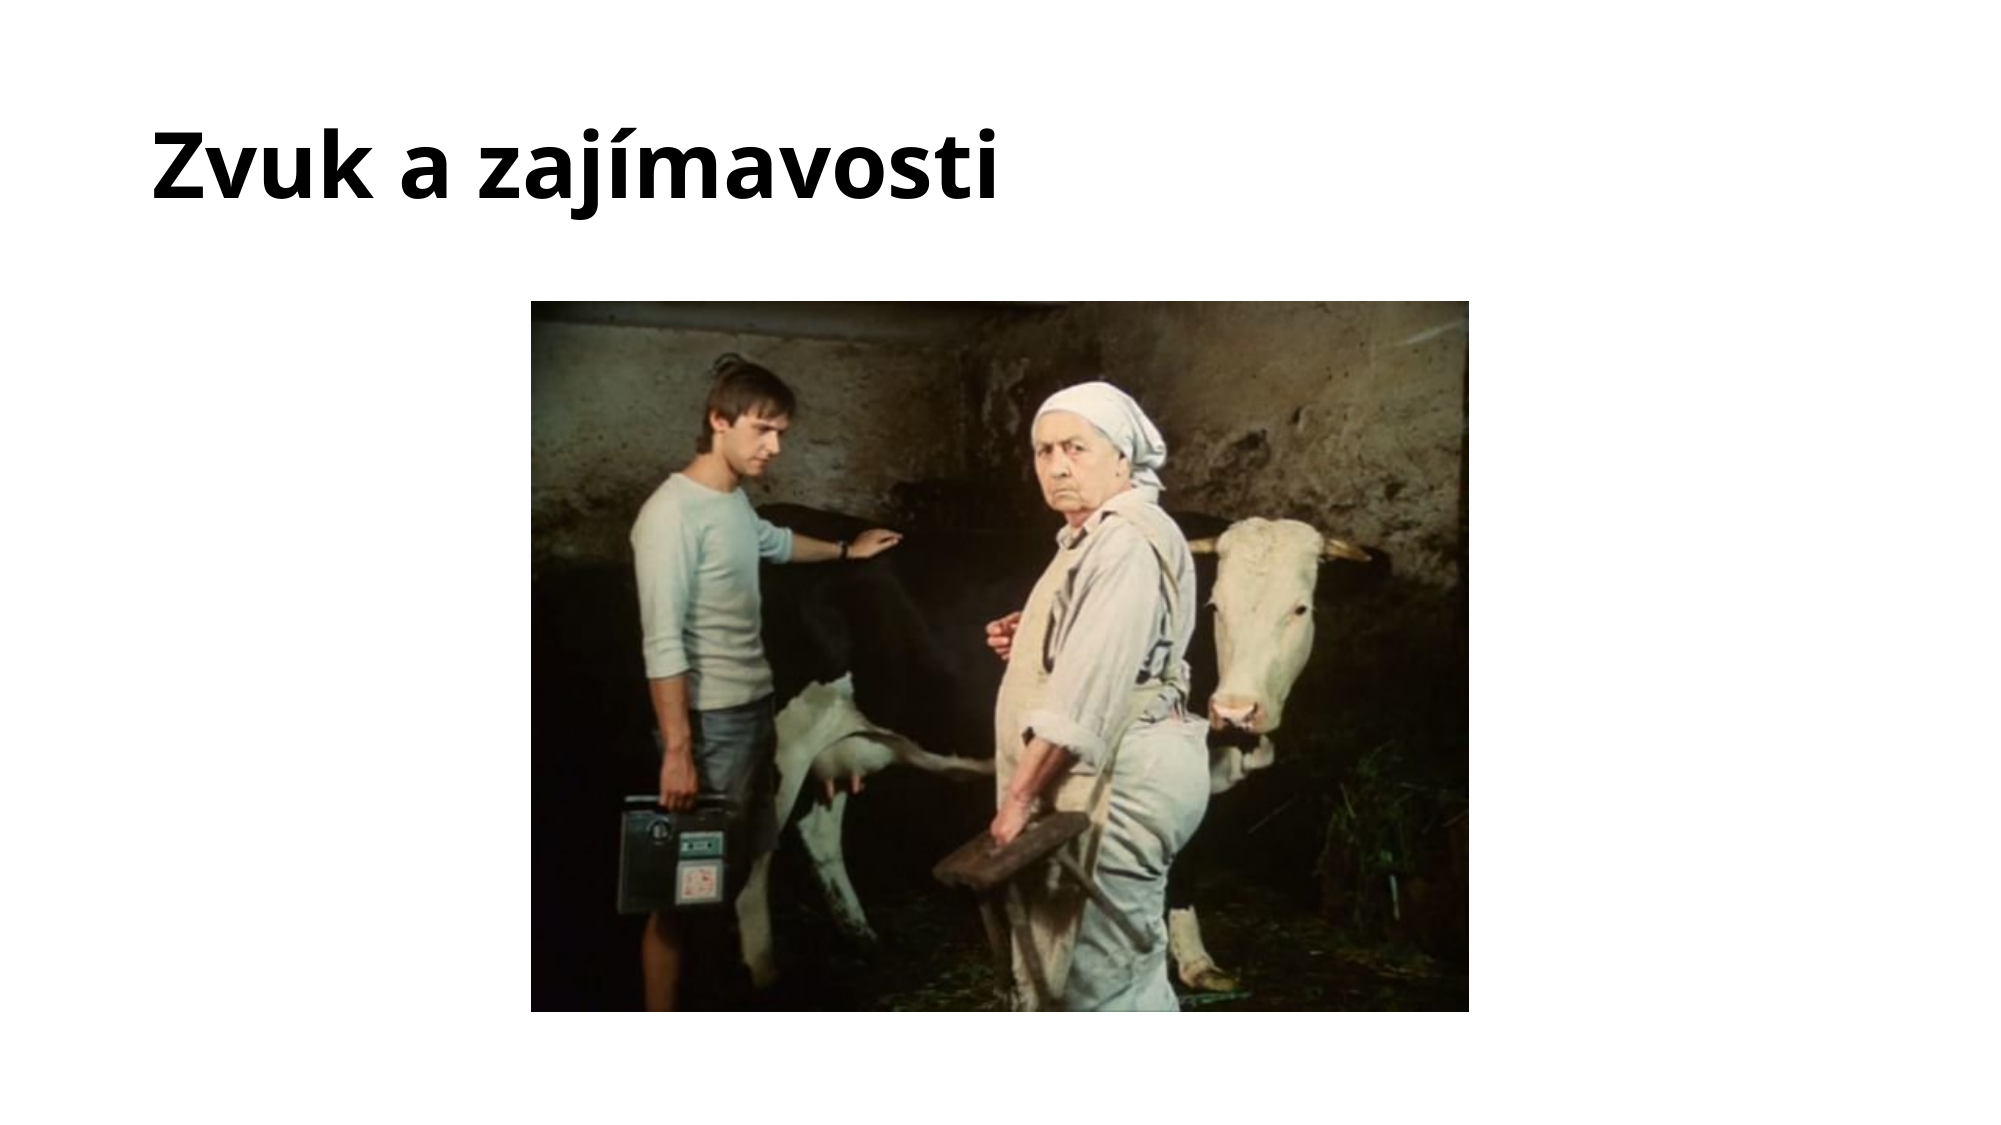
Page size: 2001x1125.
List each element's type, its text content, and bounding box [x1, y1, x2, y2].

title Zvuk a zajímavosti [137, 59, 1863, 278]
picture [531, 301, 1469, 1012]
